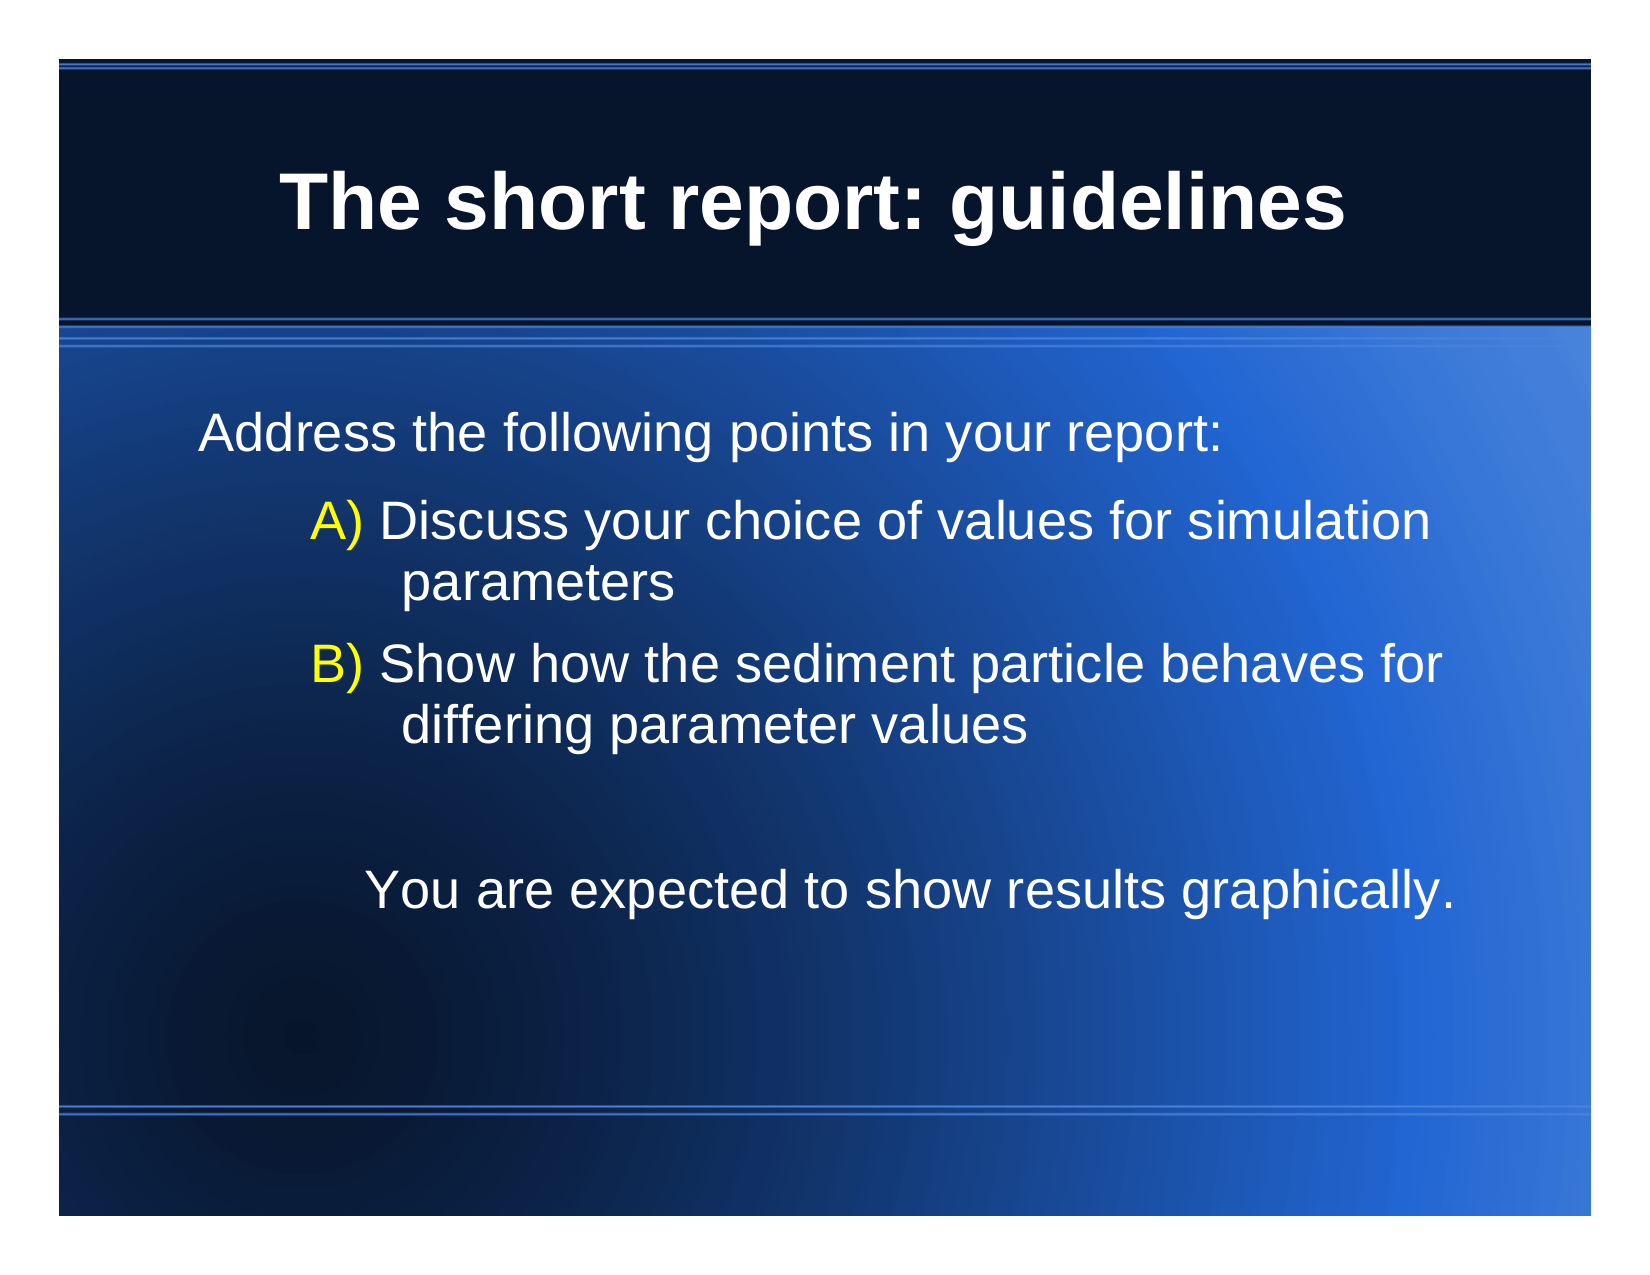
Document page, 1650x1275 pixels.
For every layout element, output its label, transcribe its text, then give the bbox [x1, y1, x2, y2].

list Address the following points in your report: Discuss your choice of values for simulation parameters Show how the sediment particle behaves for differing parameter values You are expected to show results graphically. [127, 402, 1507, 1166]
picture [59, 59, 1591, 1216]
title The short report: guidelines [135, 105, 1515, 299]
